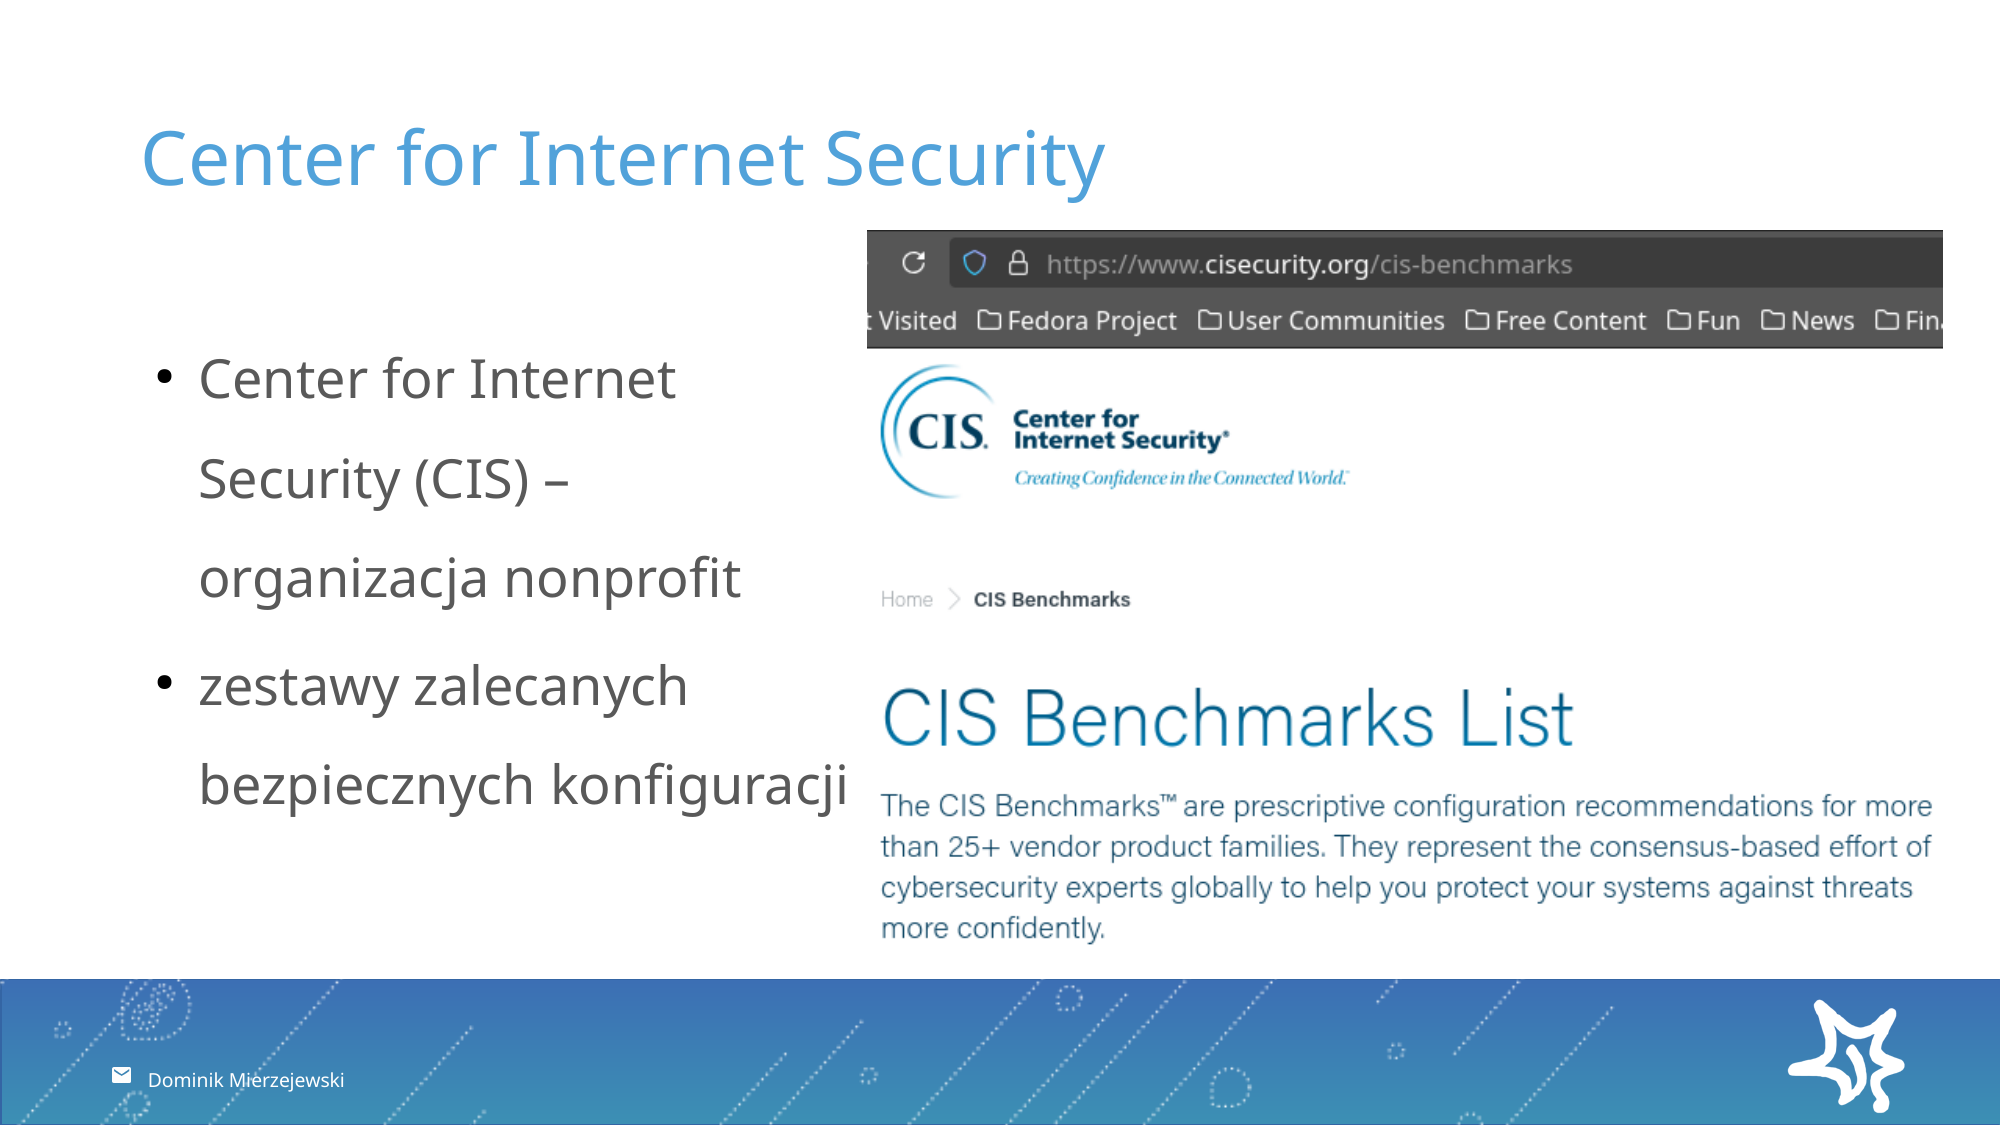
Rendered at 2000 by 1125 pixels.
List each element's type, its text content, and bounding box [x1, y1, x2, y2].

picture [0, 230, 1943, 1125]
title Center for Internet Security [140, 93, 1920, 219]
picture [1785, 994, 1906, 1116]
list Center for Internet Security (CIS) – organizacja nonprofit zestawy zalecanych bezpiecznych konfiguracji [140, 315, 862, 893]
list Dominik Mierzejewski [147, 1067, 454, 1094]
